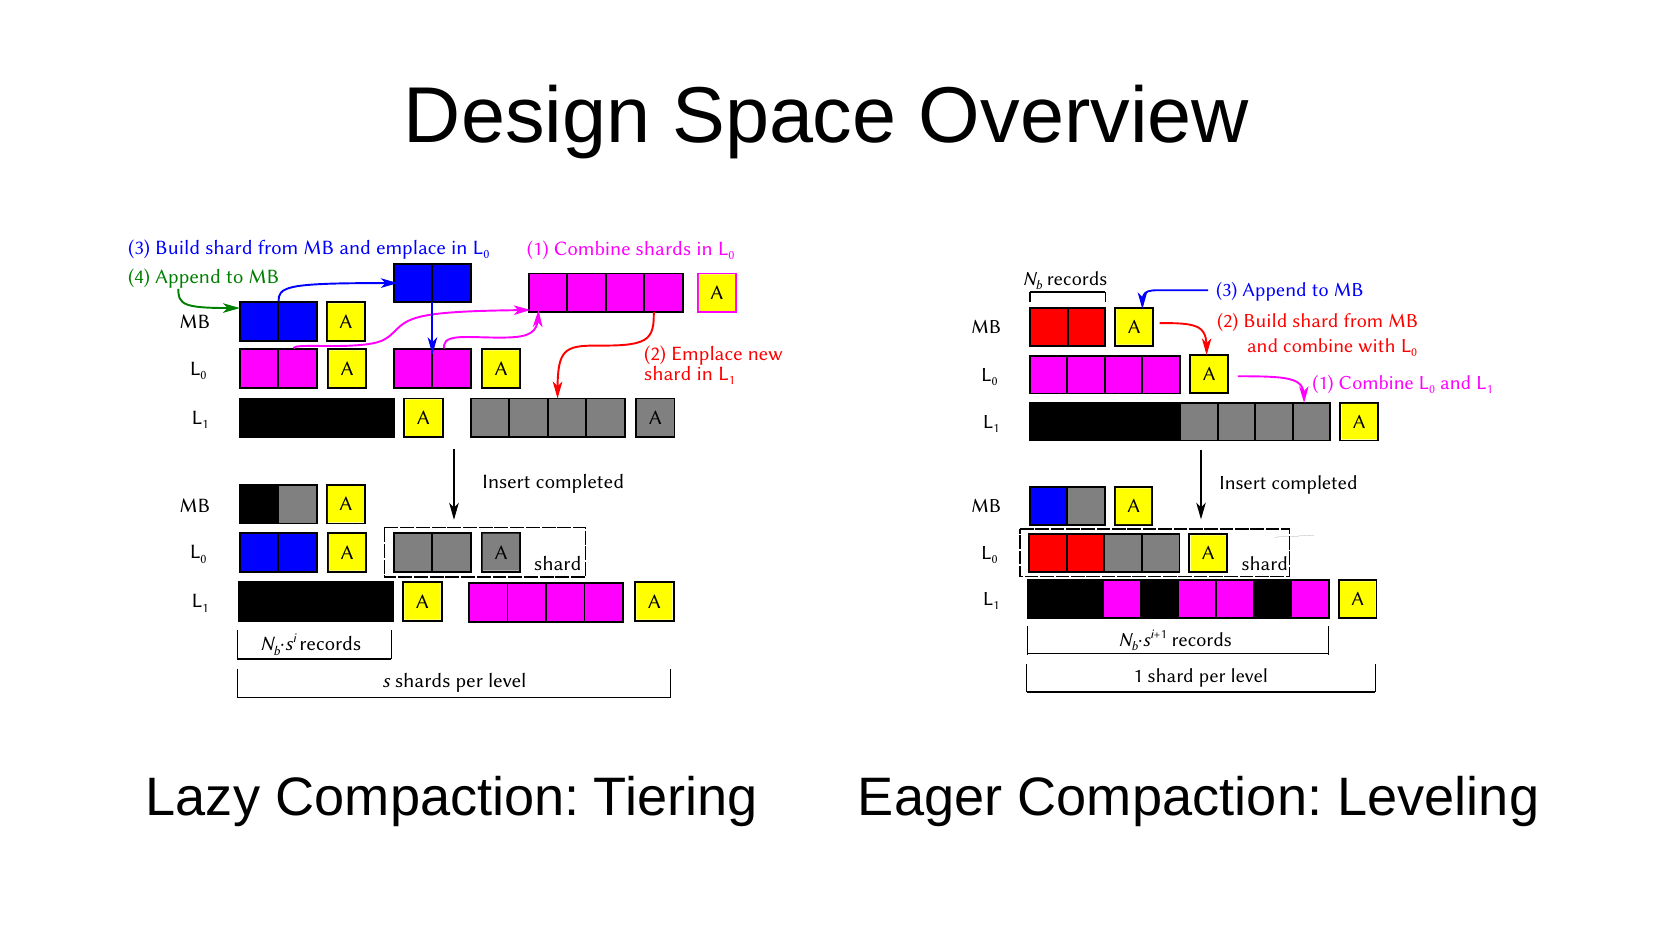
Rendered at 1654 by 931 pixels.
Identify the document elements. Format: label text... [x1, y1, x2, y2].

text_box Lazy Compaction: Tiering [130, 759, 774, 835]
text_box Eager Compaction: Leveling [843, 759, 1556, 835]
picture [869, 237, 1529, 694]
title Design Space Overview [82, 37, 1571, 193]
picture [114, 231, 790, 699]
